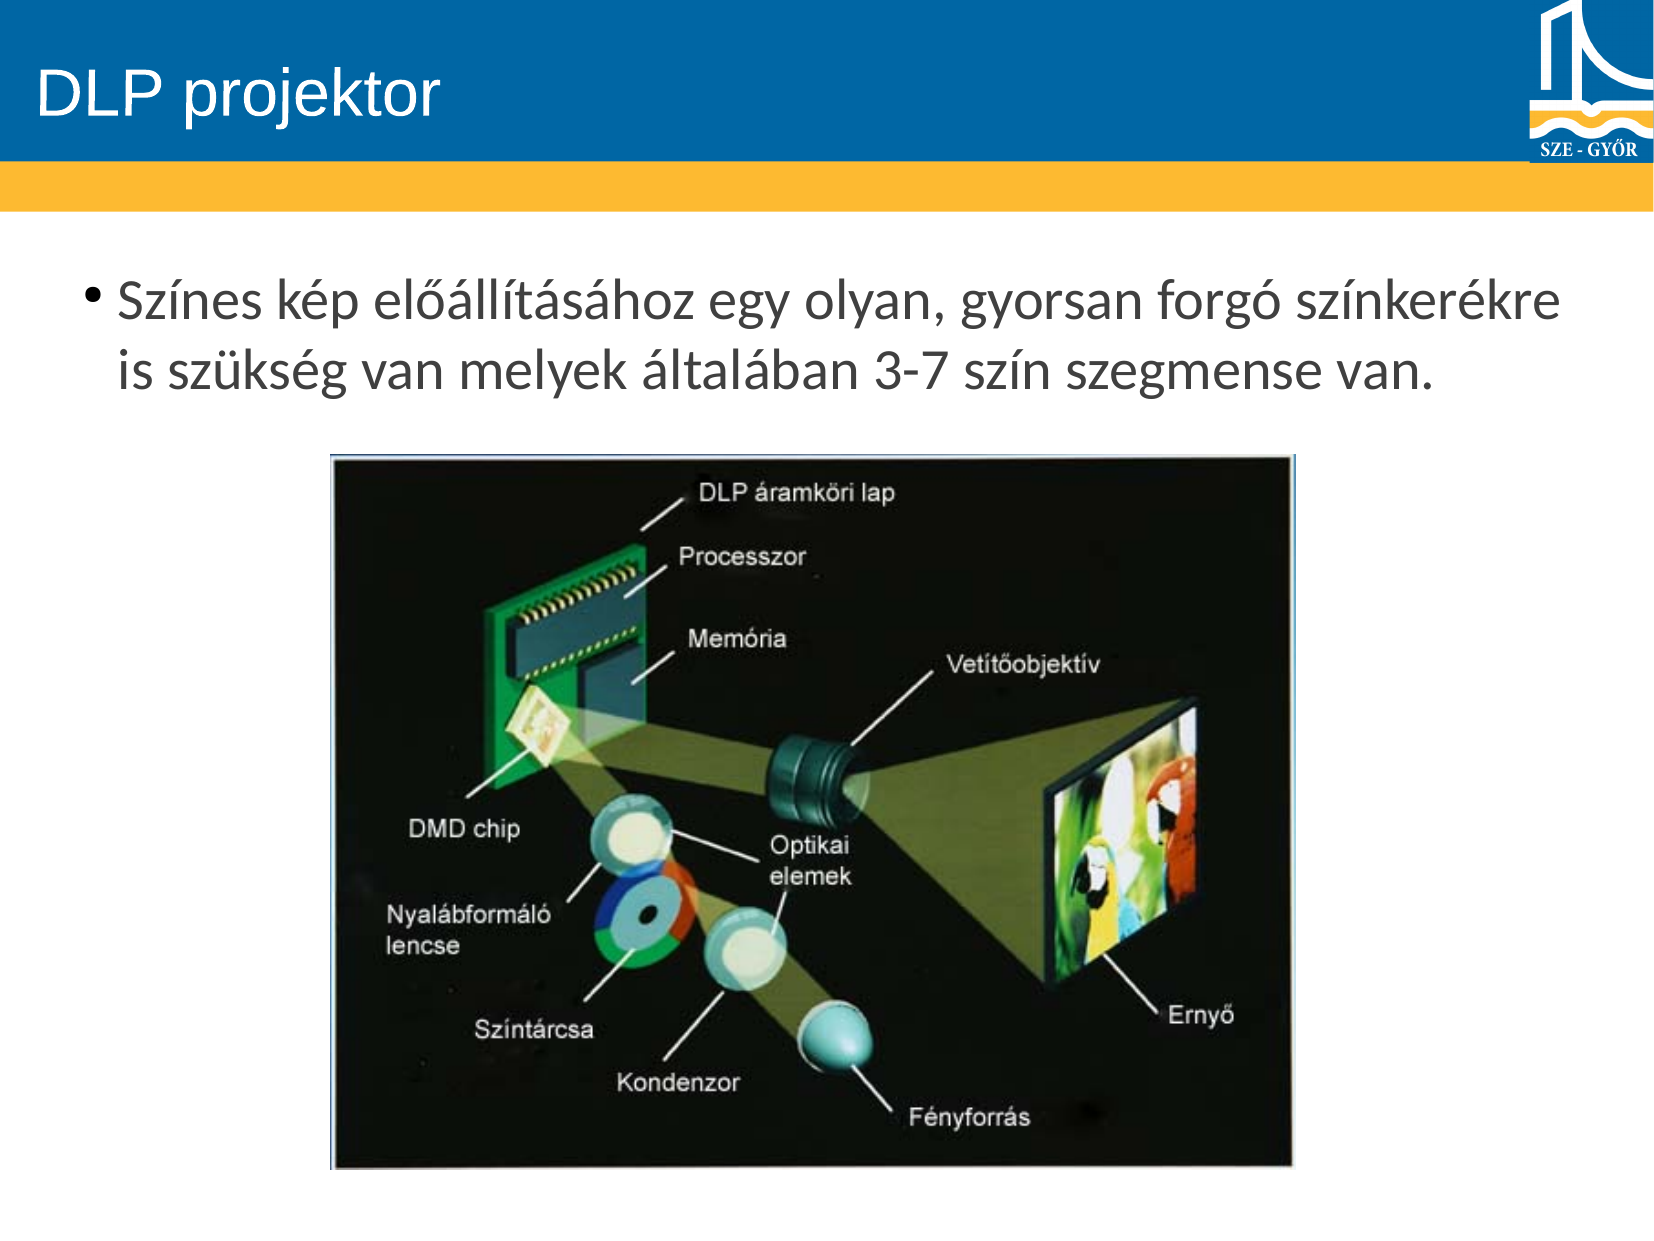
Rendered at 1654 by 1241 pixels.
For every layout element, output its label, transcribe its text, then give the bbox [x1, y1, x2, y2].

text_box DLP projektor [34, 48, 1524, 144]
text_box Színes kép előállításához egy olyan, gyorsan forgó színkerékre is szükség van melyek általában 3-7 szín szegmense van. [82, 261, 1571, 1212]
picture [1529, 0, 1654, 163]
